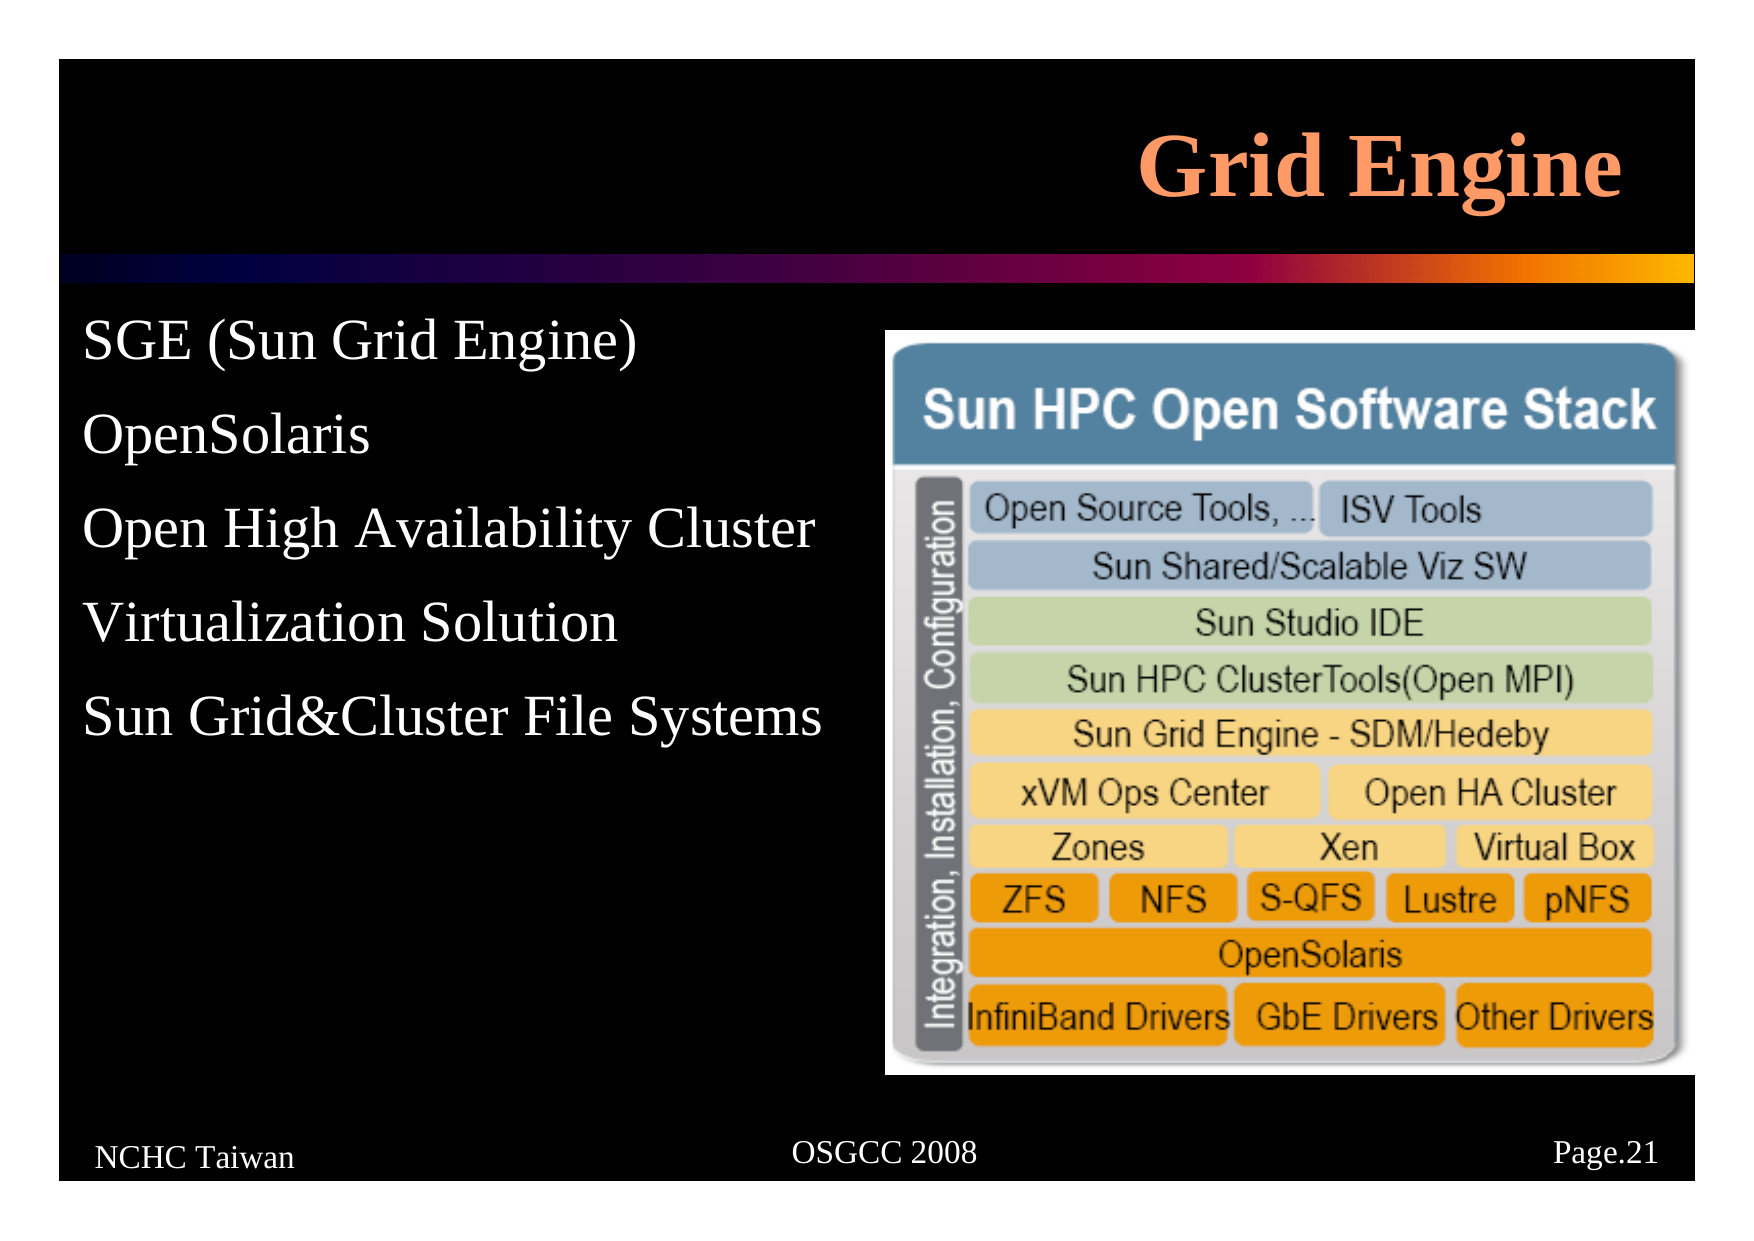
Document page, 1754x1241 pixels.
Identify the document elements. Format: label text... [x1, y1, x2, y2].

title Grid Engine [118, 93, 1625, 238]
picture [60, 254, 1694, 283]
list SGE (Sun Grid Engine) OpenSolaris Open High Availability Cluster Virtualization Solution Sun Grid&Cluster File Systems [64, 307, 1557, 1075]
picture [885, 330, 1695, 1075]
